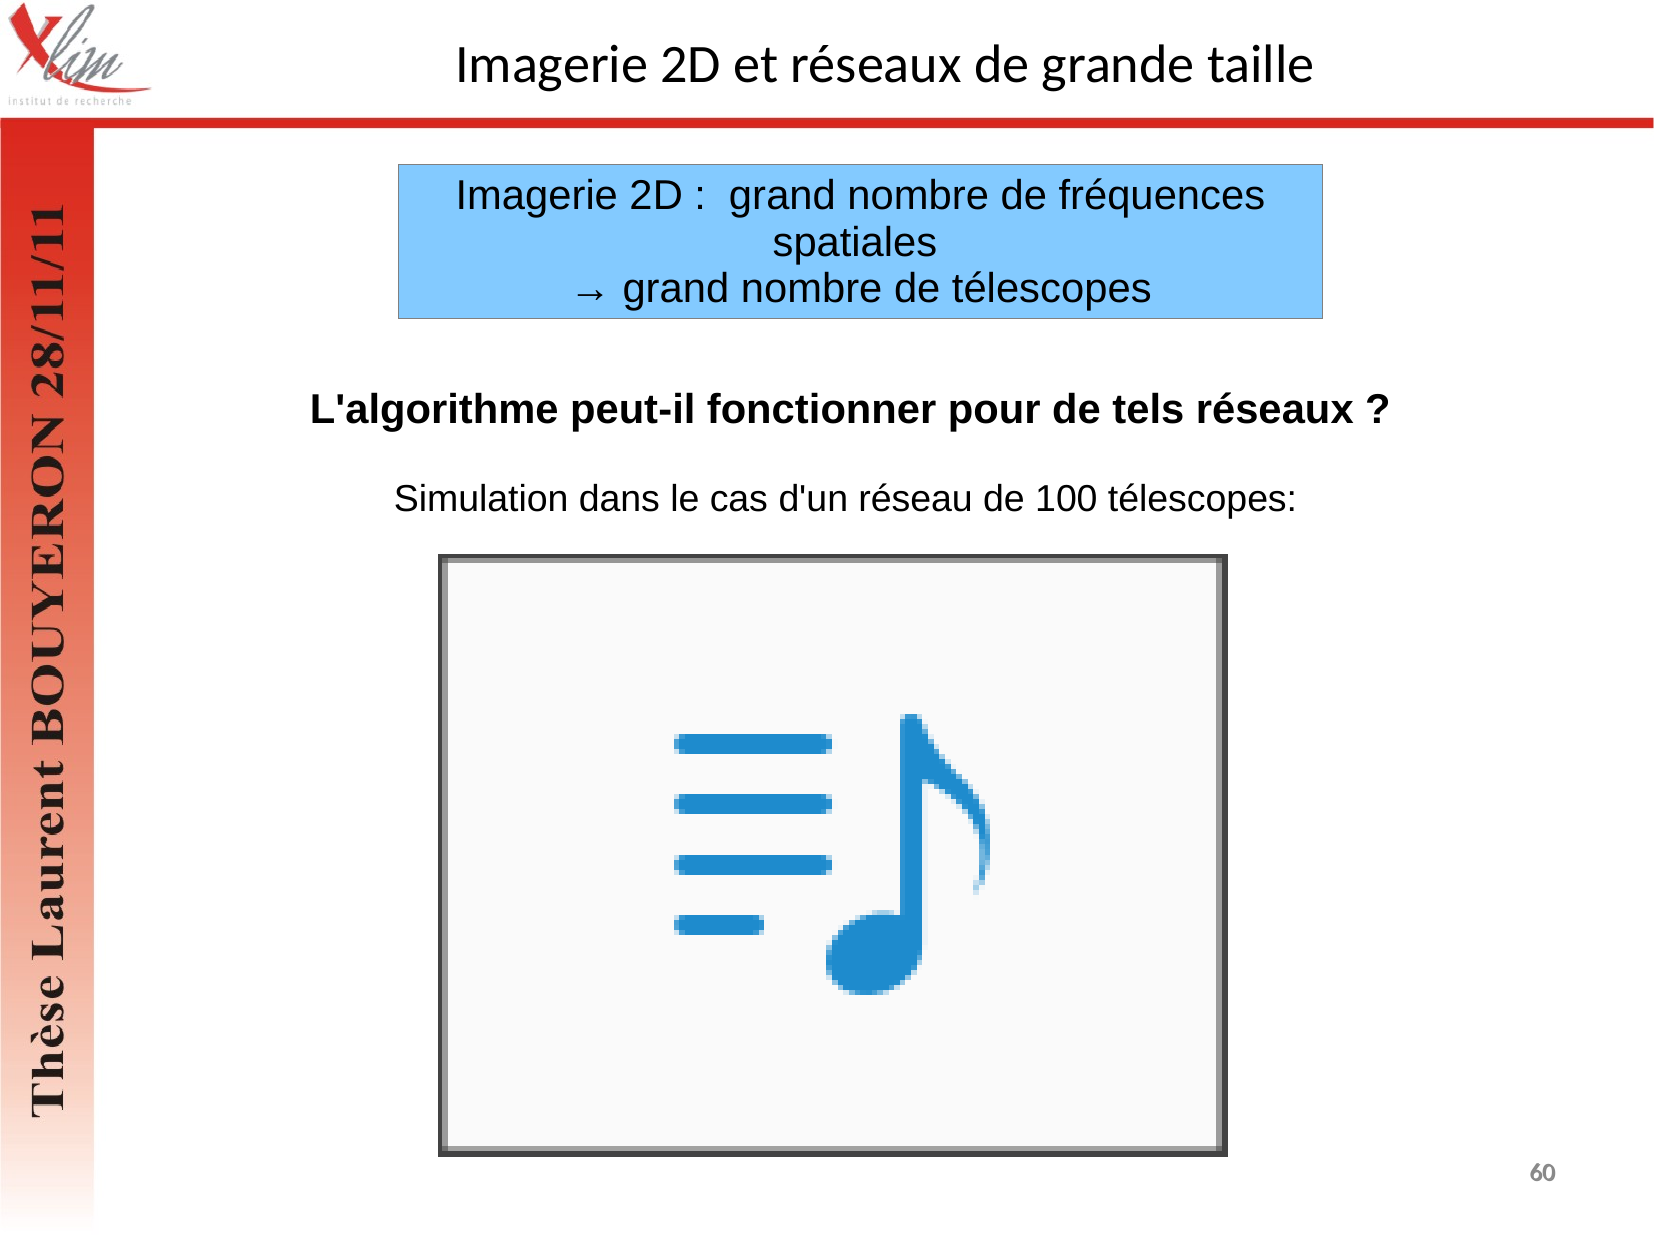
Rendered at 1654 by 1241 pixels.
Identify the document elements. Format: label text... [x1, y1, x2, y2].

picture [0, 0, 1654, 1241]
text_box Imagerie 2D et réseaux de grande taille [141, 0, 1630, 130]
text_box <numéro> [1185, 1129, 1571, 1213]
text_box L'algorithme peut-il fonctionner pour de tels réseaux ? [295, 377, 1489, 440]
text_box Simulation dans le cas d'un réseau de 100 télescopes: [379, 470, 1313, 556]
text_box [437, 552, 1229, 1158]
text_box Imagerie 2D : grand nombre de fréquences spatiales → grand nombre de télescopes [398, 164, 1323, 319]
